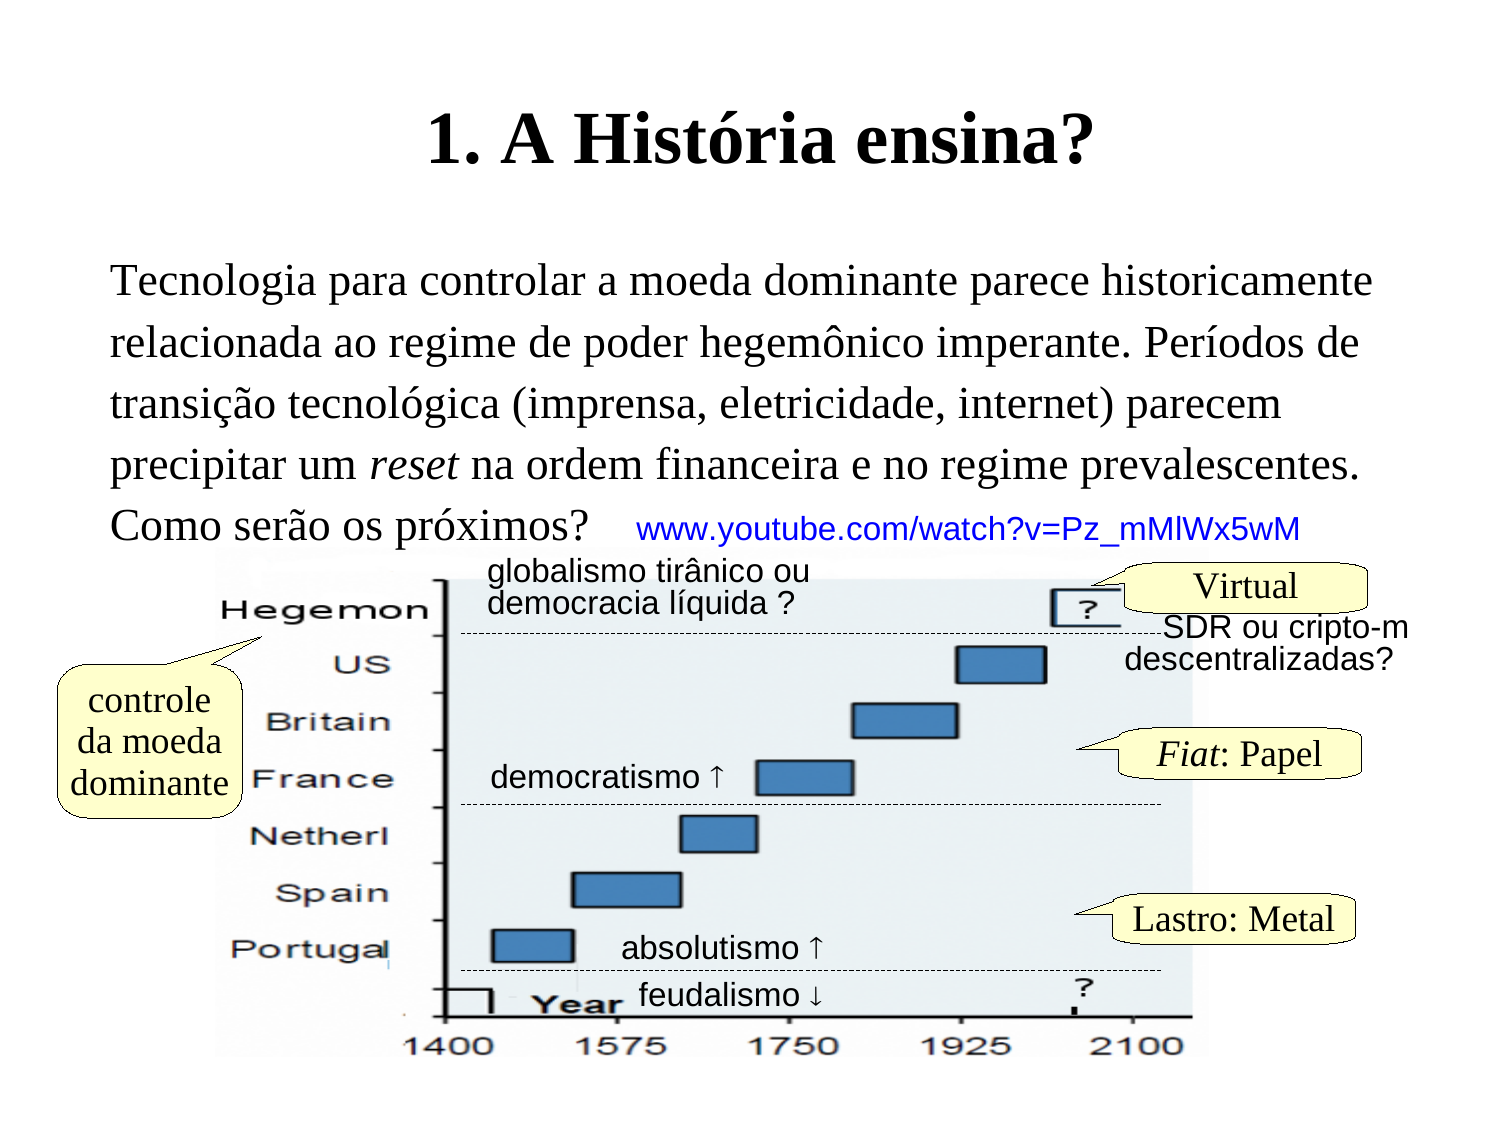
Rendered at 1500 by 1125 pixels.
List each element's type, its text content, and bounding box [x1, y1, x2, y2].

title 1. A História ensina? [97, 63, 1426, 214]
text_box Fiat: Papel [1076, 727, 1362, 780]
text_box Lastro: Metal [1074, 893, 1356, 945]
text_box controle da moeda dominante [57, 636, 262, 819]
picture [215, 551, 1209, 1057]
text_box Virtual [1091, 562, 1368, 613]
text_box democratismo ­ [490, 757, 747, 802]
text_box feudalismo ¯ [638, 976, 871, 1021]
text_box absolutismo ­ [621, 928, 854, 973]
text_box globalismo tirânico ou democracia líquida ? [487, 556, 815, 627]
text_box Tecnologia para controlar a moeda dominante parece historicamente relacionada ao regime de poder hegemônico imperante. Períodos de transição tecnológica (imprensa, eletricidade, internet) parecem precipitar um reset na ordem financeira e no regime prevalescentes. Como serão os próximos? www.youtube.com/watch?v=Pz_mMlWx5wM [56, 244, 1442, 551]
text_box SDR ou cripto-m descentralizadas? [1124, 613, 1422, 688]
